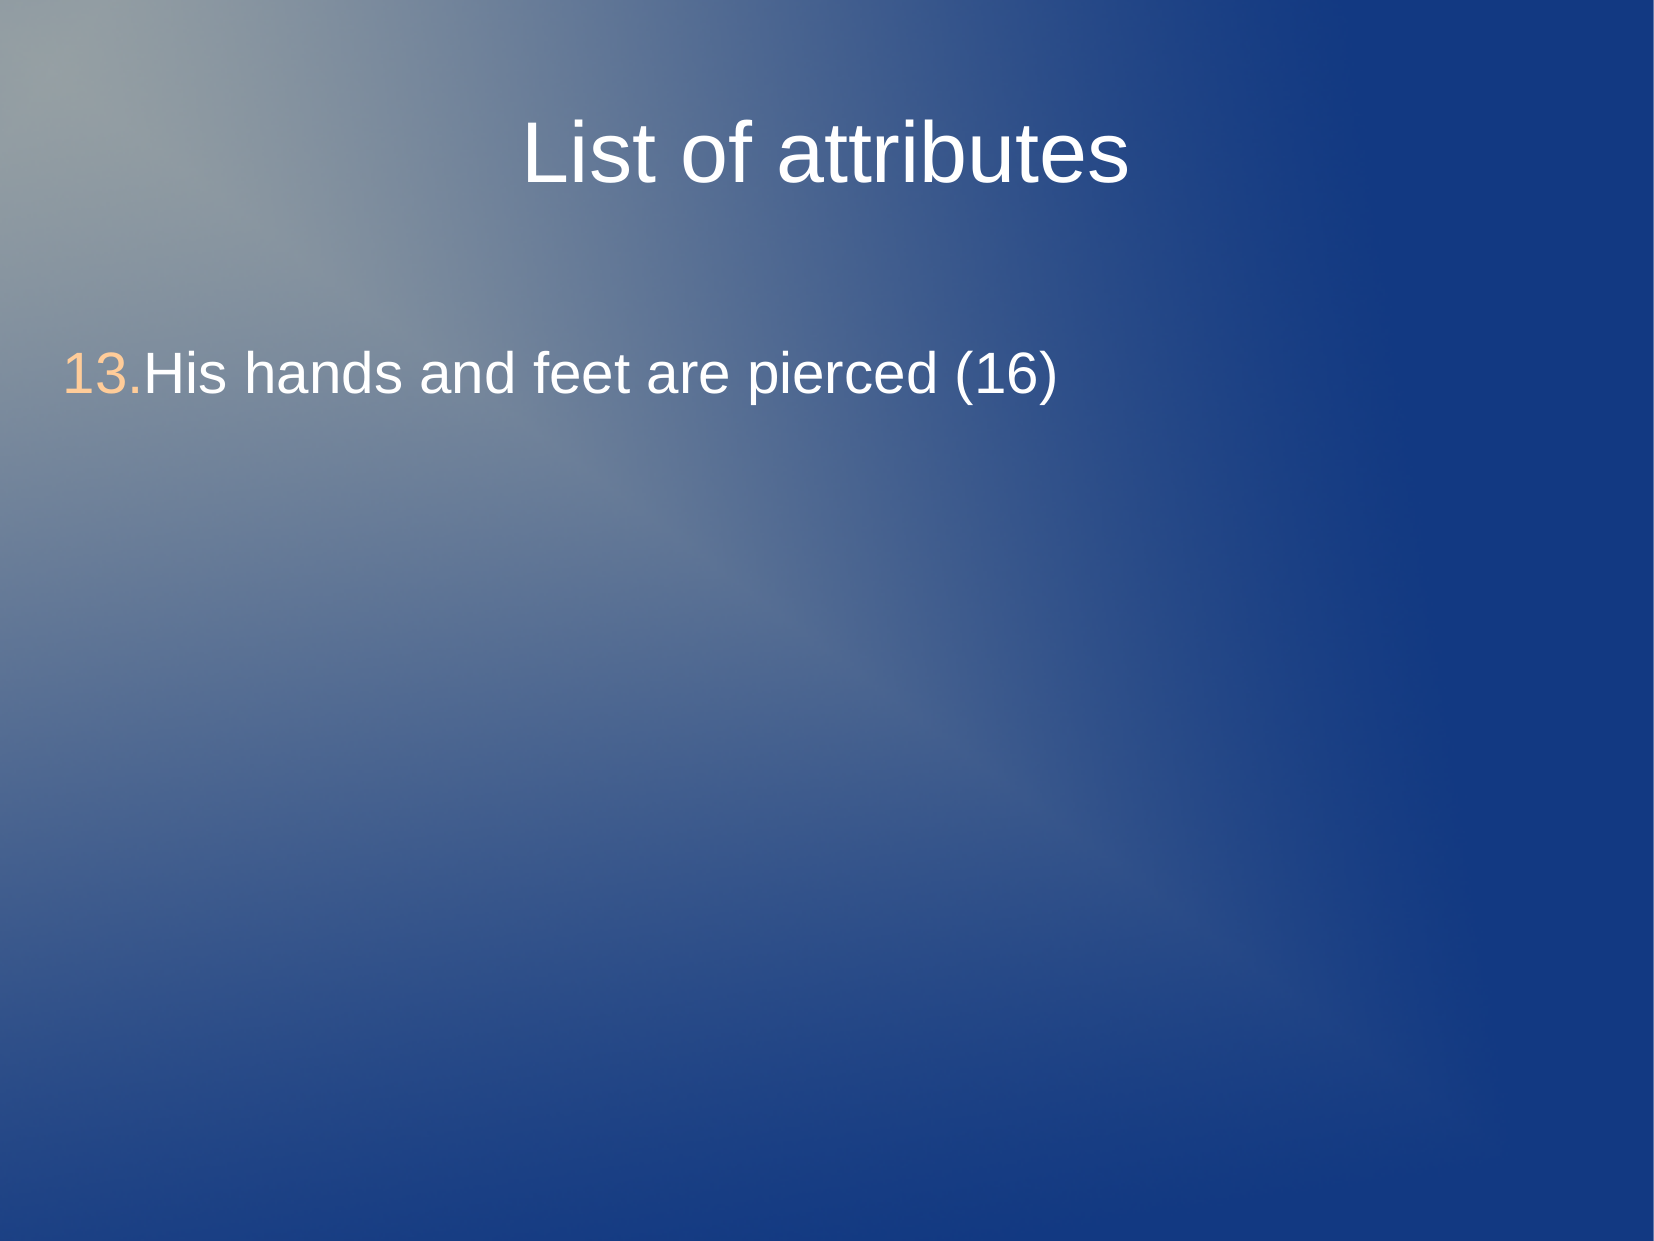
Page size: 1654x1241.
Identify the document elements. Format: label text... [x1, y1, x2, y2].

list His hands and feet are pierced (16) [45, 246, 1534, 1066]
picture [0, 0, 1654, 1241]
title List of attributes [82, 49, 1571, 257]
